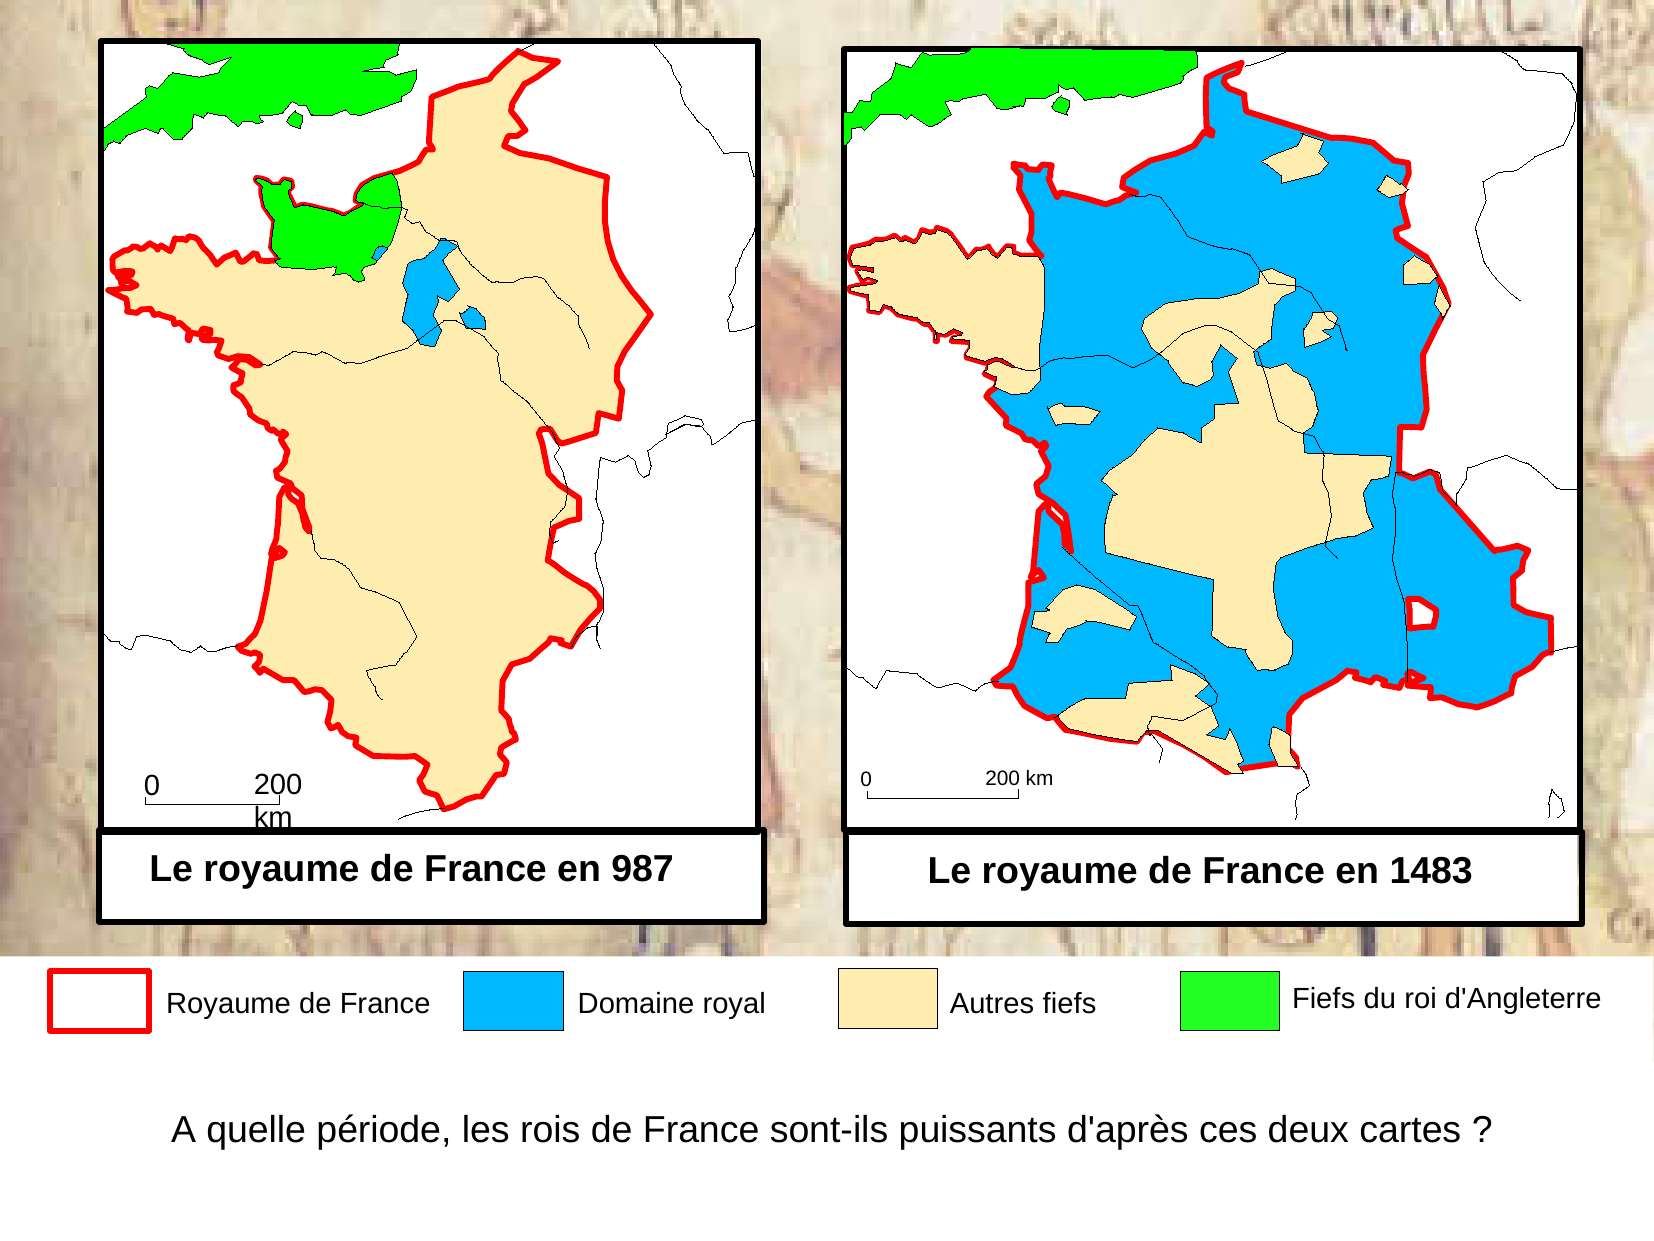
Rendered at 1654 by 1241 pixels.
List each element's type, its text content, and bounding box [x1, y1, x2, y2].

text_box A quelle période, les rois de France sont-ils puissants d'après ces deux cartes ? [156, 1101, 1654, 1159]
text_box 0 [845, 760, 894, 799]
text_box [102, 835, 239, 840]
picture [0, 0, 1654, 956]
text_box 200 km [970, 759, 1143, 797]
text_box Royaume de France [151, 979, 488, 1028]
text_box 0 [129, 761, 180, 809]
text_box 200 km [239, 833, 364, 840]
text_box [104, 44, 755, 827]
text_box Le royaume de France en 1483 [880, 841, 1521, 901]
text_box Le royaume de France en 987 [86, 840, 96, 899]
text_box Fiefs du roi d'Angleterre [1277, 974, 1617, 1023]
text_box [849, 835, 1578, 921]
text_box 200 km [239, 760, 364, 827]
text_box Autres fiefs [935, 979, 1120, 1028]
text_box [102, 835, 761, 919]
text_box Domaine royal [563, 979, 781, 1028]
text_box [843, 47, 1577, 827]
text_box Le royaume de France en 987 [102, 840, 737, 899]
text_box [0, 956, 1654, 1180]
